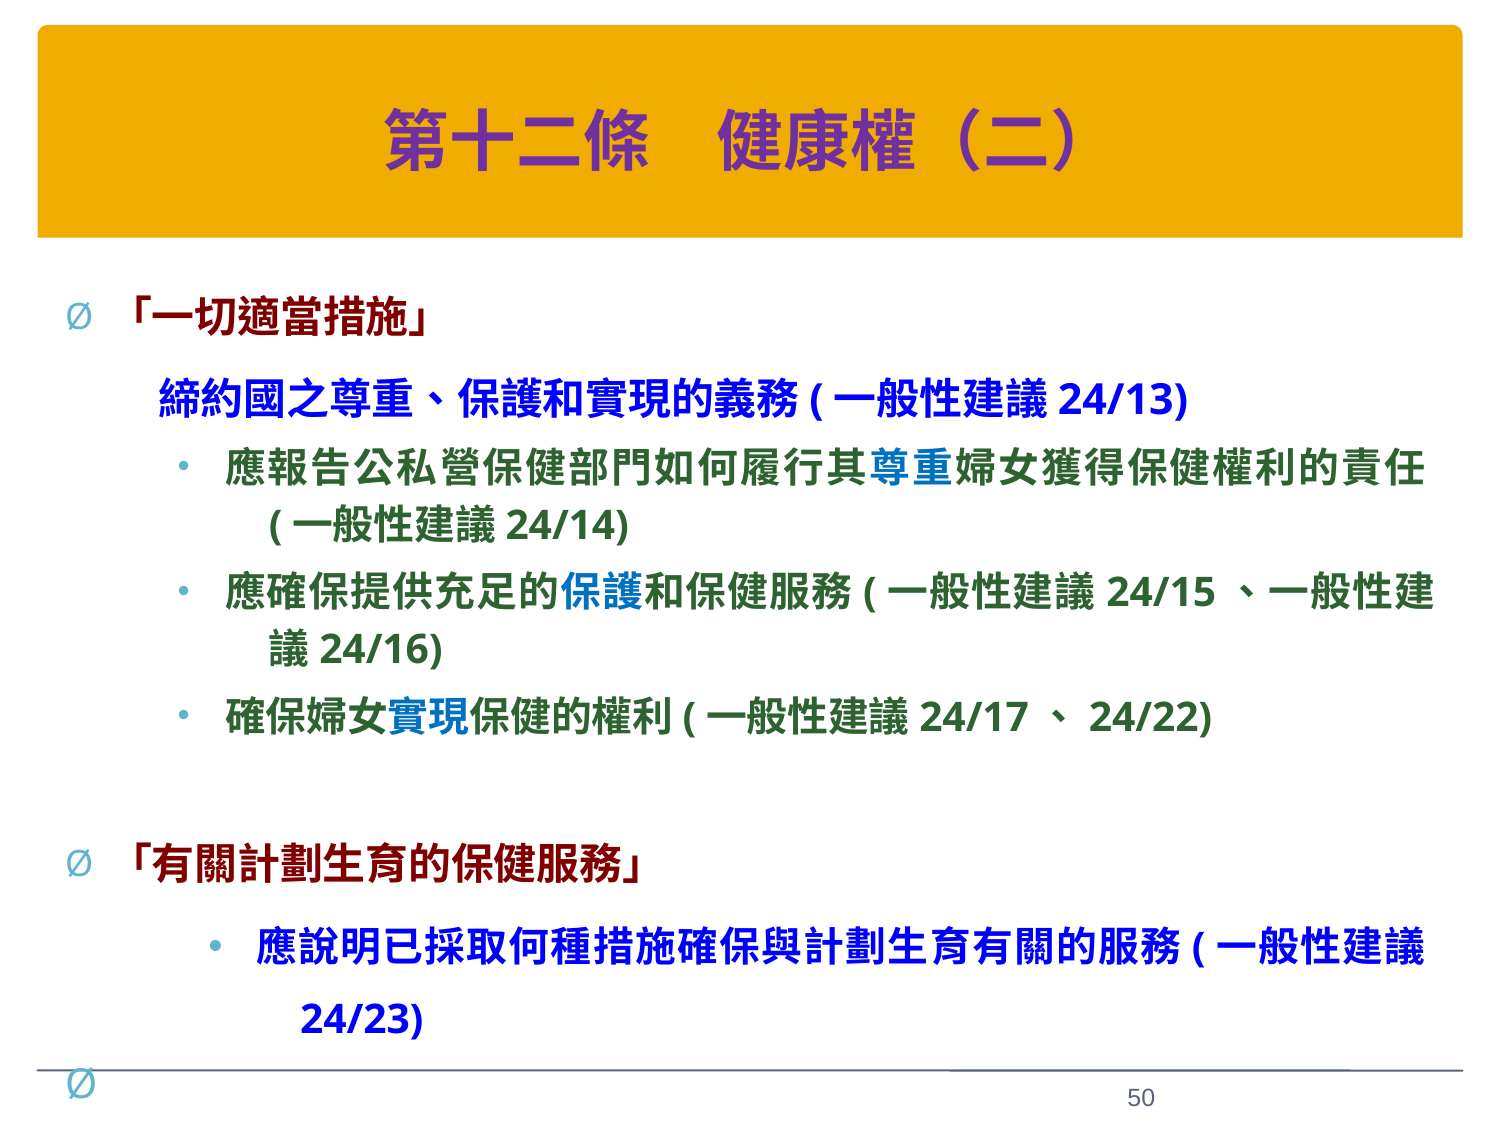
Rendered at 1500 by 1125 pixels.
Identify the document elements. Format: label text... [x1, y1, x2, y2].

title 第十二條 健康權（二） [50, 45, 1451, 233]
text_box 50 [1112, 1069, 1463, 1123]
list 「一切適當措施」 締約國之尊重、保護和實現的義務(一般性建議24/13) 應報告公私營保健部門如何履行其尊重婦女獲得保健權利的責任(一般性建議24/14) 應確保提供充足的保護和保健服務(一般性建議24/15、一般性建議24/16) 確保婦女實現保健的權利(一般性建議24/17、24/22) 「有關計劃生育的保健服務」 應說明已採取何種措施確保與計劃生育有關的服務(一般性建議24/23) [50, 262, 1451, 1051]
